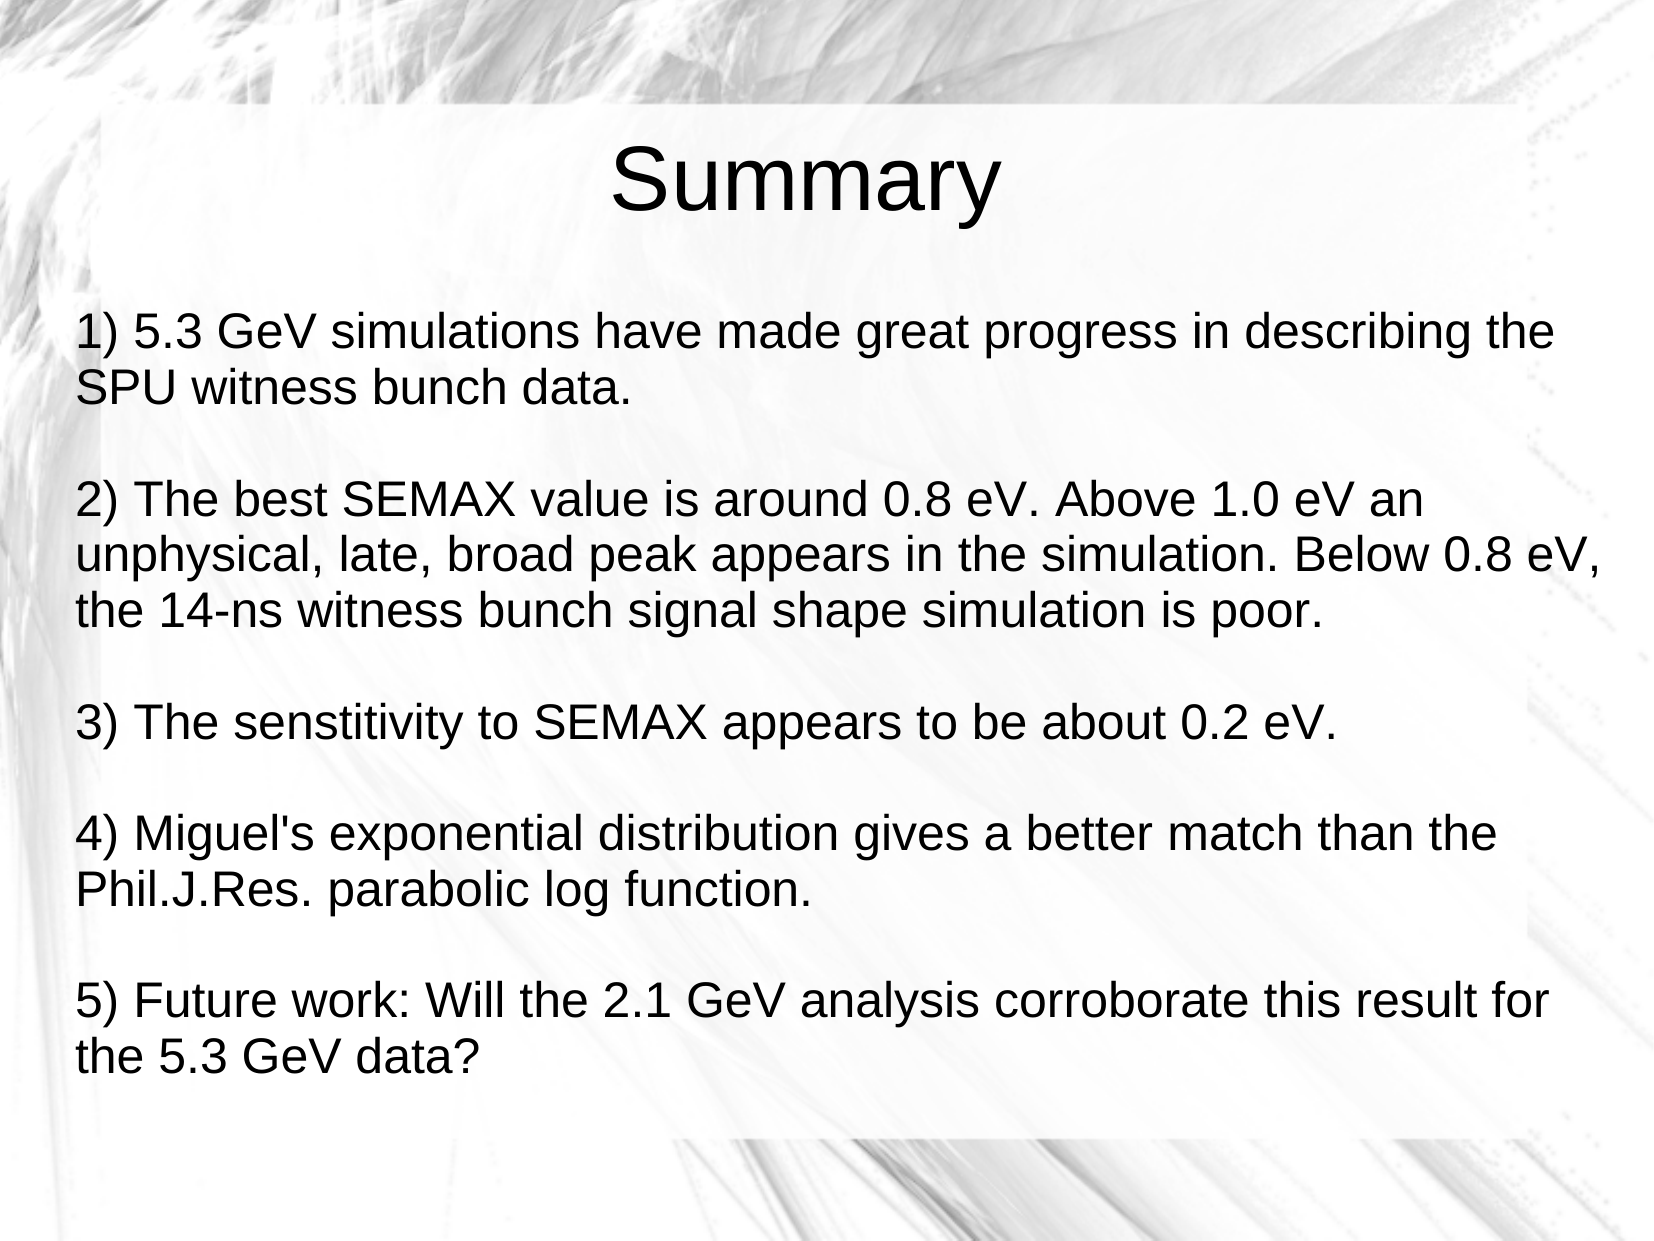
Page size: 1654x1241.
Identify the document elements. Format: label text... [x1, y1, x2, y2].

title Summary [112, 94, 1501, 263]
subtitle 1) 5.3 GeV simulations have made great progress in describing the SPU witness bunch data. 2) The best SEMAX value is around 0.8 eV. Above 1.0 eV an unphysical, late, broad peak appears in the simulation. Below 0.8 eV, the 14-ns witness bunch signal shape simulation is poor. 3) The senstitivity to SEMAX appears to be about 0.2 eV. 4) Miguel's exponential distribution gives a better match than the Phil.J.Res. parabolic log function. 5) Future work: Will the 2.1 GeV analysis corroborate this result for the 5.3 GeV data? [75, 225, 1613, 1163]
picture [0, 0, 1654, 1241]
